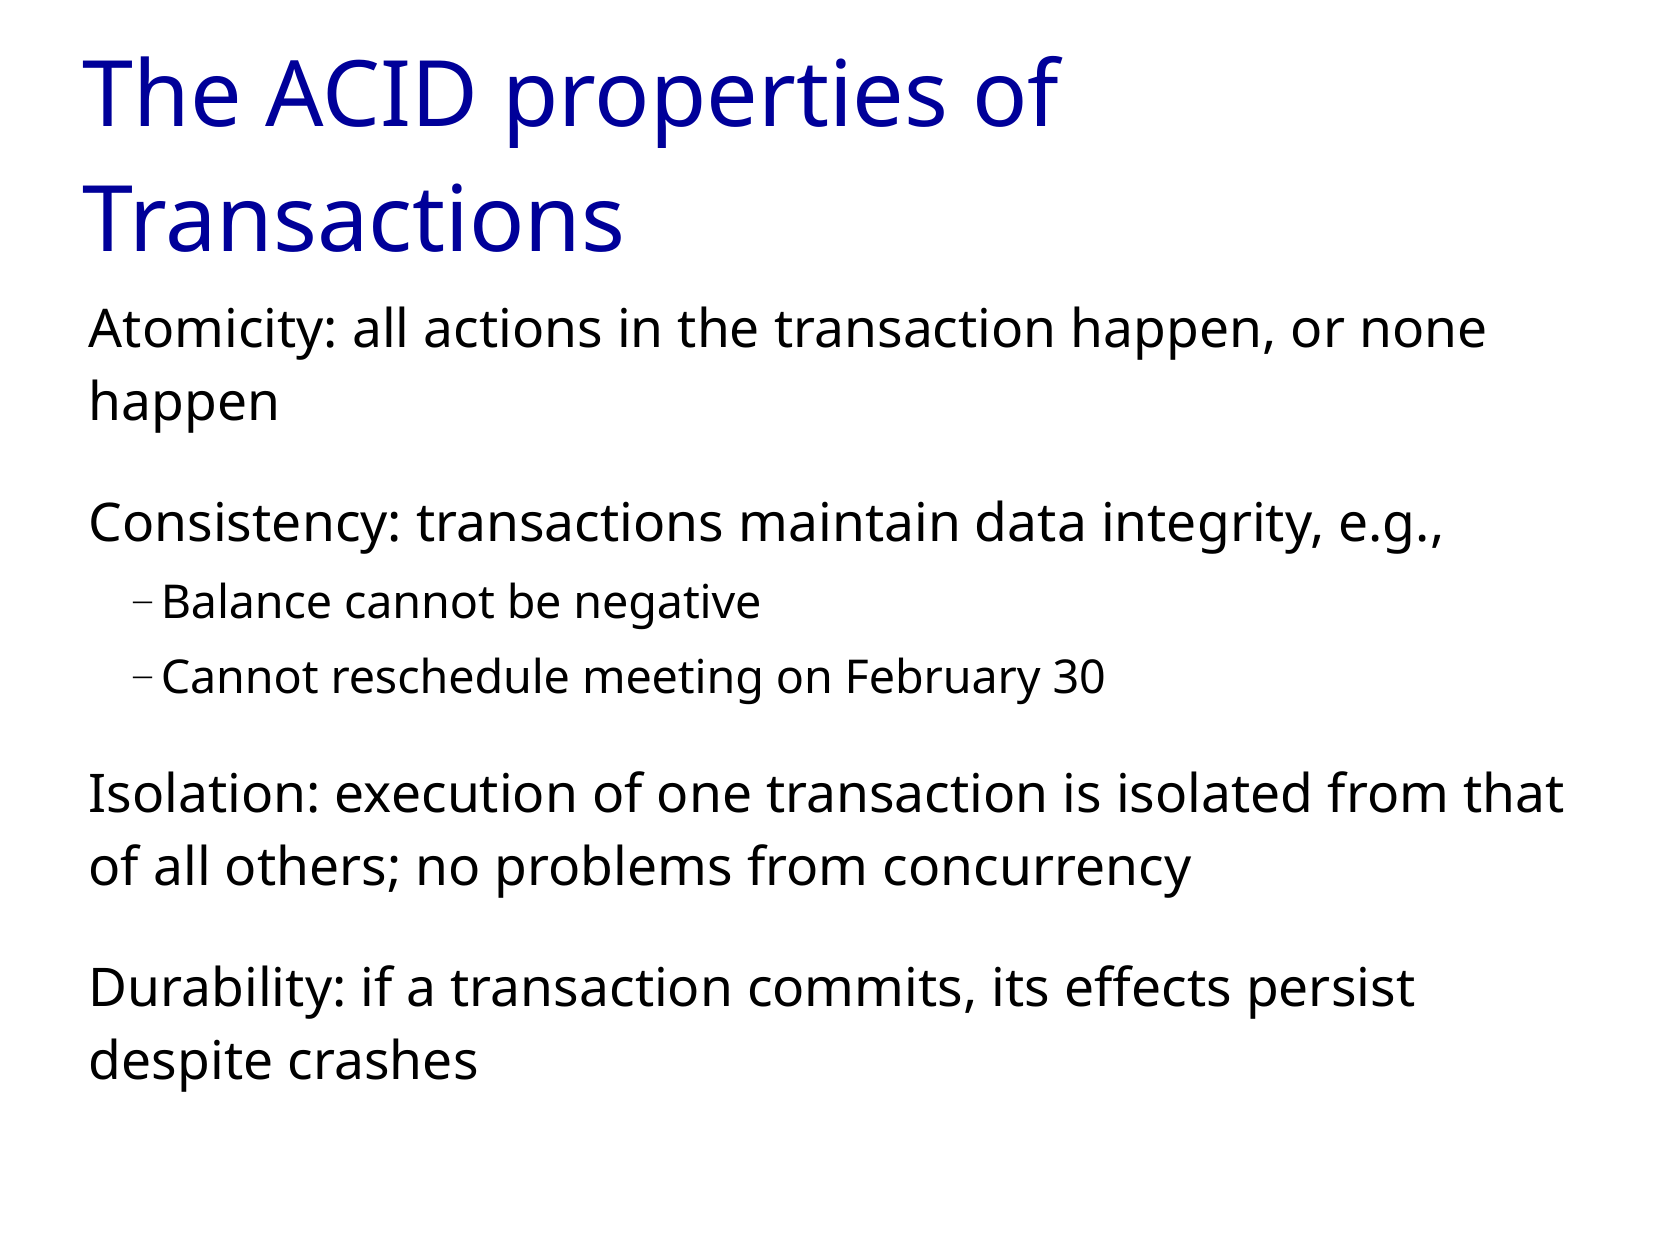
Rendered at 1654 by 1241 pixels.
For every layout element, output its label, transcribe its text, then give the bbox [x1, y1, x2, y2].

title The ACID properties of Transactions [82, 49, 1571, 257]
list Atomicity: all actions in the transaction happen, or none happen Consistency: transactions maintain data integrity, e.g., Balance cannot be negative Cannot reschedule meeting on February 30 Isolation: execution of one transaction is isolated from that of all others; no problems from concurrency Durability: if a transaction commits, its effects persist despite crashes [60, 290, 1571, 1096]
